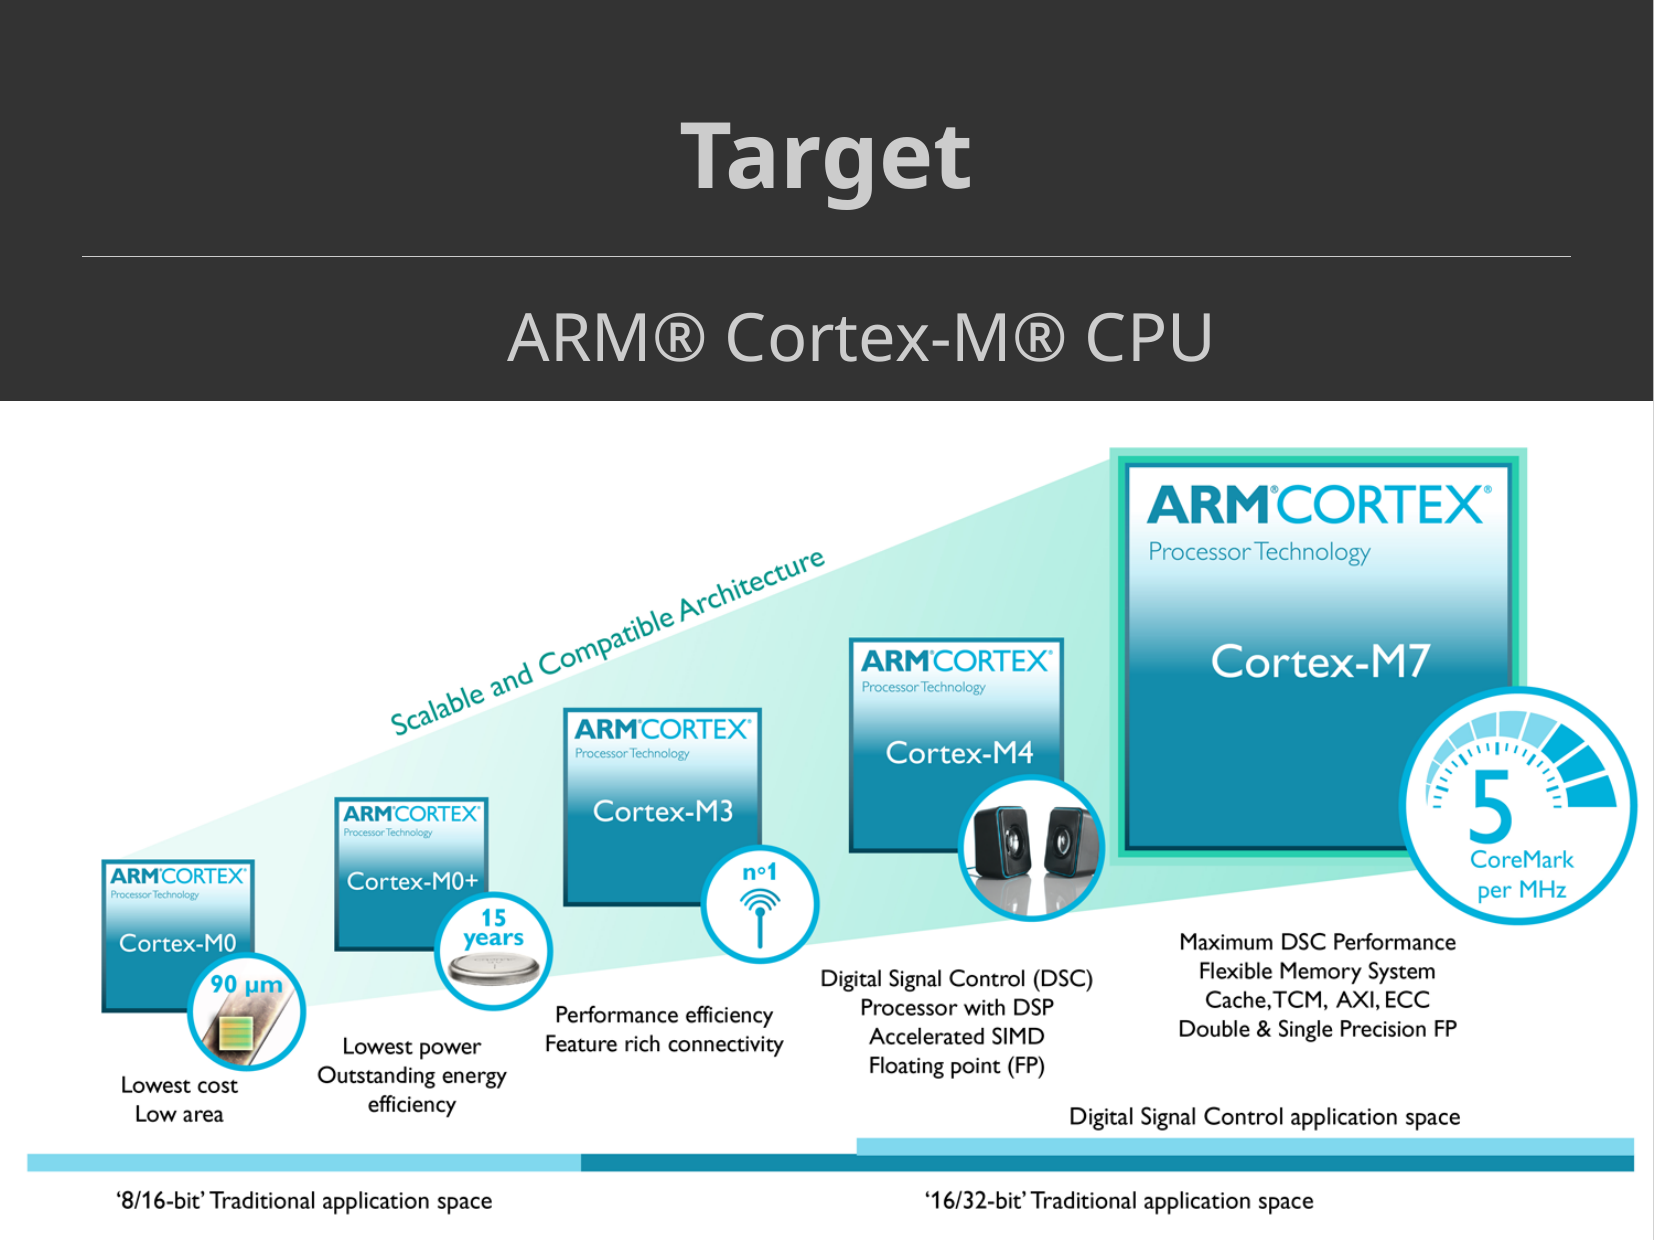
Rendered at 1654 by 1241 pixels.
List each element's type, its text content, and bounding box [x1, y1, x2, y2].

picture [0, 401, 1654, 1241]
title Target [82, 49, 1571, 257]
list ARM® Cortex-M® CPU [82, 290, 1571, 401]
